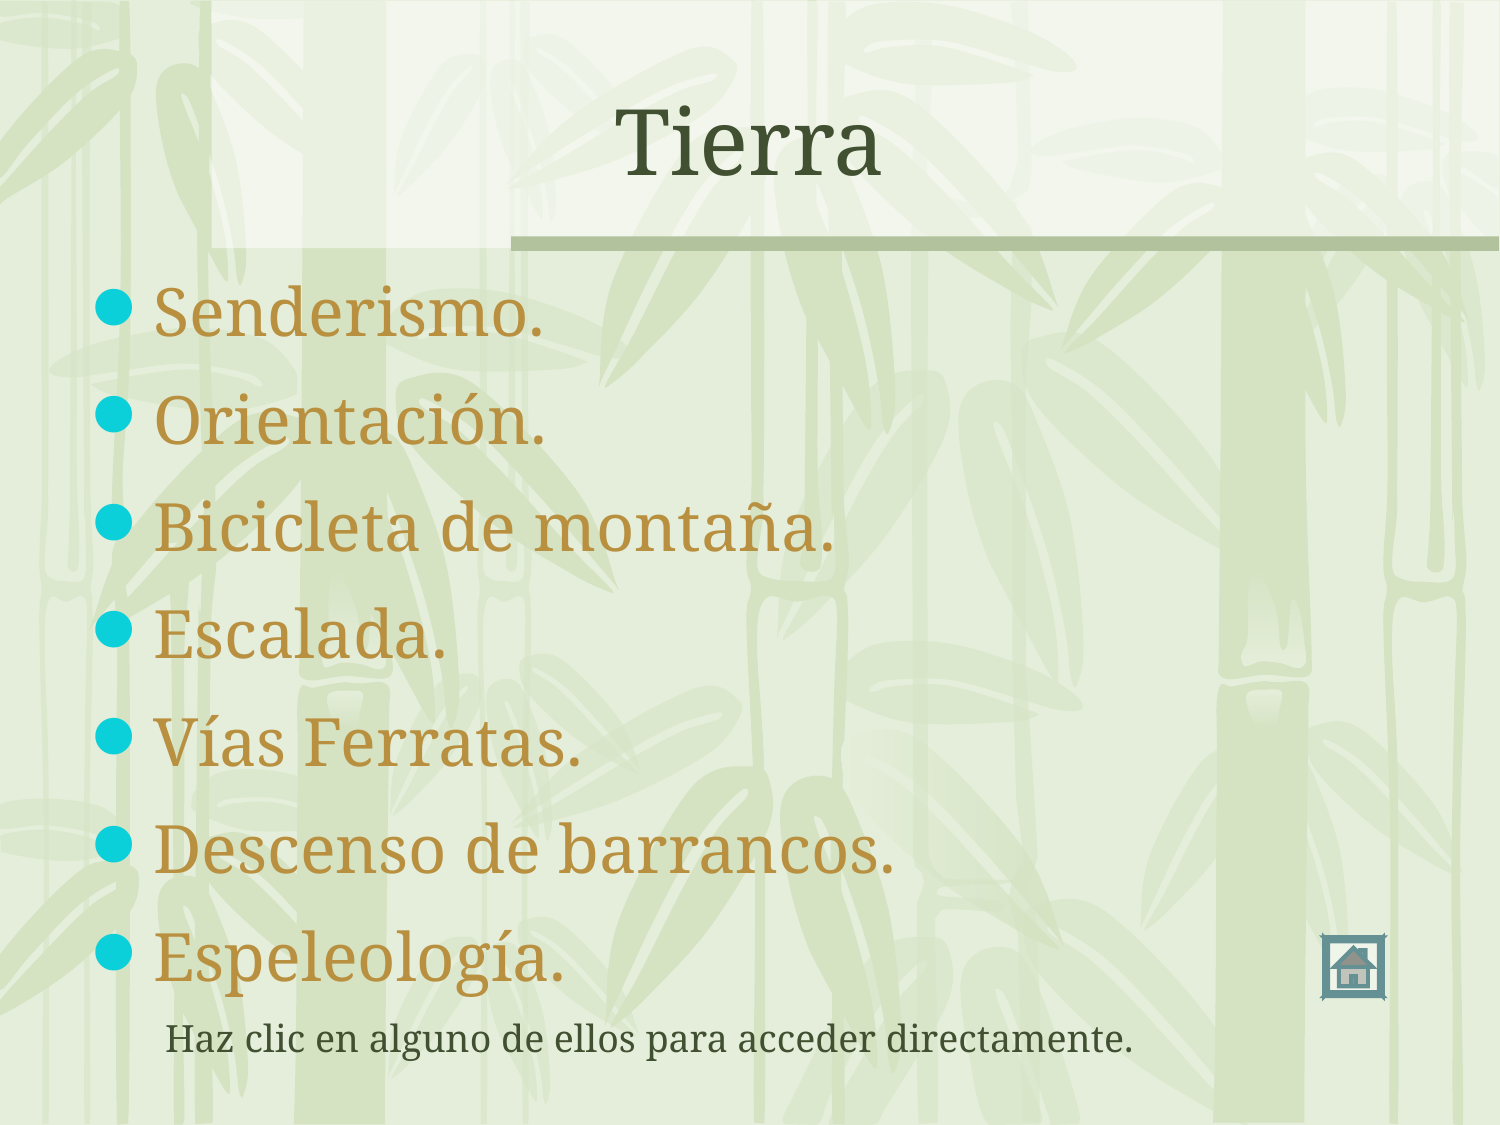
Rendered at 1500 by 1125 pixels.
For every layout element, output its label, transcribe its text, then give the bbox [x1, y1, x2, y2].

text_box [1325, 937, 1383, 997]
list Senderismo. Orientación. Bicicleta de montaña. Escalada. Vías Ferratas. Descenso de barrancos. Espeleología. Haz clic en alguno de ellos para acceder directamente. [75, 262, 1426, 1125]
title Tierra [75, 45, 1426, 233]
